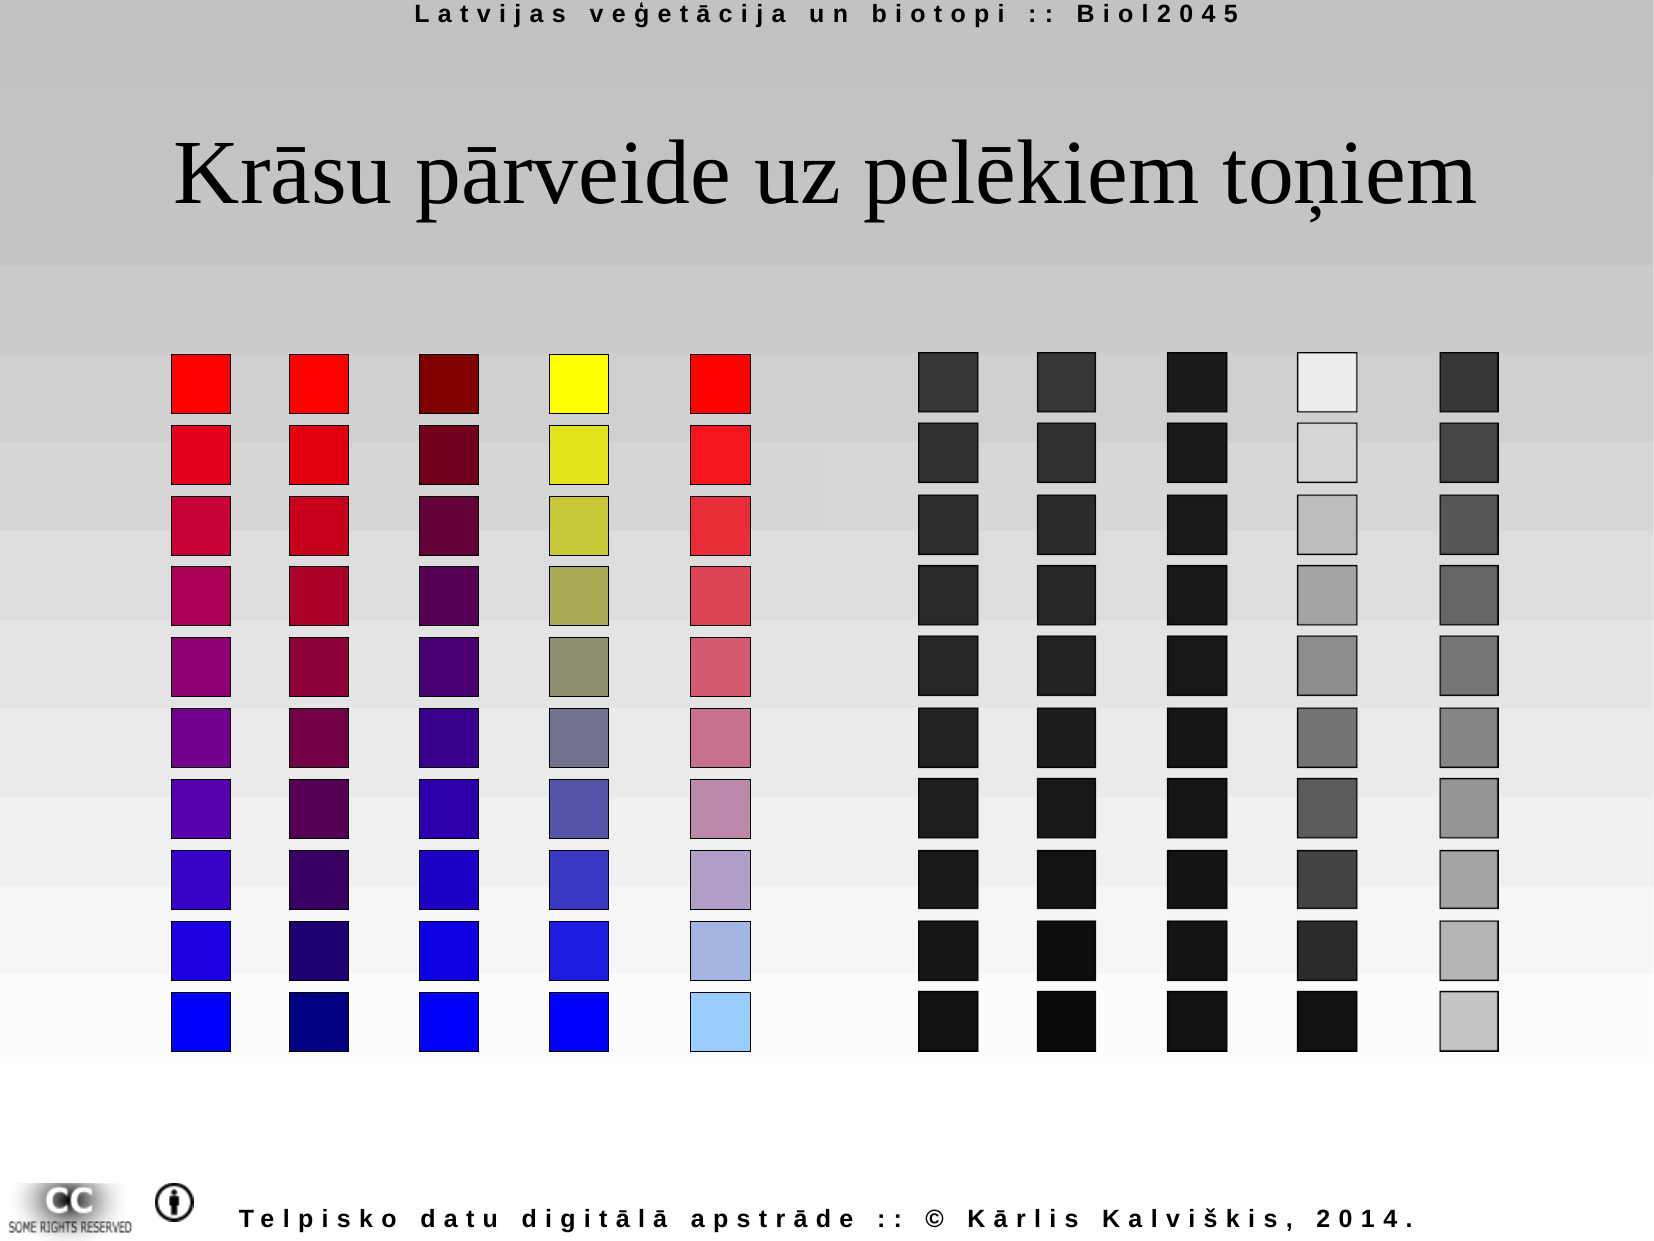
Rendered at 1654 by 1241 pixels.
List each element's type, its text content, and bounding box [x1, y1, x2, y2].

picture [0, 0, 1654, 1241]
text_box [171, 779, 231, 839]
text_box [549, 425, 609, 485]
text_box [289, 921, 349, 981]
text_box [690, 425, 751, 485]
text_box [419, 992, 479, 1052]
text_box [419, 354, 479, 414]
text_box [549, 850, 609, 910]
text_box [549, 708, 609, 768]
text_box [549, 921, 609, 981]
text_box [549, 779, 609, 839]
text_box [171, 354, 231, 414]
text_box [690, 708, 751, 768]
text_box [289, 566, 349, 626]
text_box [289, 708, 349, 768]
text_box [690, 992, 751, 1052]
text_box [289, 354, 349, 414]
text_box [419, 566, 479, 626]
text_box [549, 992, 609, 1052]
text_box [549, 354, 609, 414]
text_box [690, 850, 751, 910]
text_box [171, 425, 231, 485]
text_box [549, 637, 609, 697]
text_box [171, 992, 231, 1052]
text_box [419, 496, 479, 556]
text_box [171, 566, 231, 626]
text_box [690, 566, 751, 626]
text_box [419, 779, 479, 839]
text_box [690, 779, 751, 839]
text_box [171, 921, 231, 981]
text_box [419, 850, 479, 910]
text_box [289, 425, 349, 485]
text_box [419, 921, 479, 981]
text_box [289, 496, 349, 556]
title Krāsu pārveide uz pelēkiem toņiem [29, 49, 1625, 296]
text_box [289, 850, 349, 910]
text_box [171, 637, 231, 697]
text_box [289, 637, 349, 697]
text_box [289, 779, 349, 839]
text_box [171, 708, 231, 768]
text_box [549, 496, 609, 556]
text_box [289, 992, 349, 1052]
text_box [690, 496, 751, 556]
text_box [549, 566, 609, 626]
text_box [419, 708, 479, 768]
text_box [690, 354, 751, 414]
text_box [419, 637, 479, 697]
text_box [690, 921, 751, 981]
text_box [171, 850, 231, 910]
text_box [690, 637, 751, 697]
text_box [171, 496, 231, 556]
text_box [419, 425, 479, 485]
